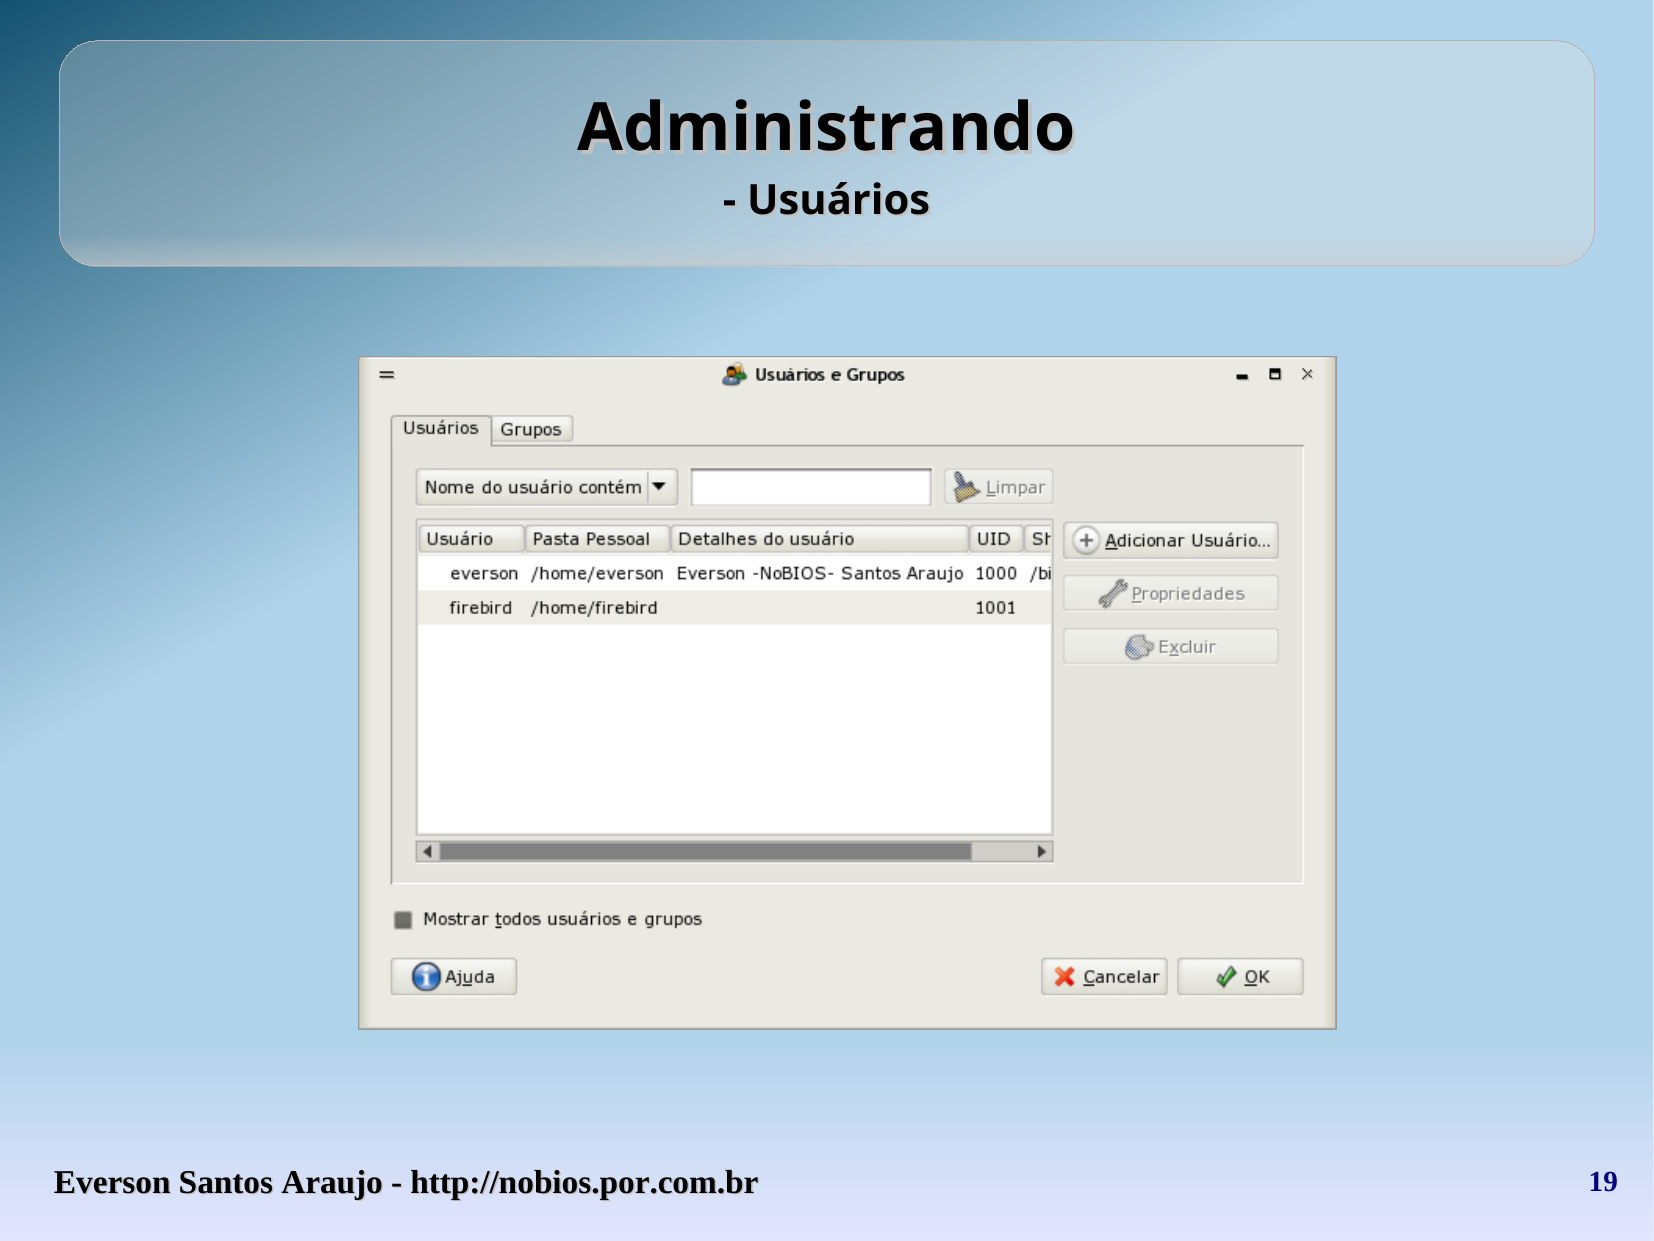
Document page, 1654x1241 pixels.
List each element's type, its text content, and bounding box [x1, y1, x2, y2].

title Administrando - Usuários [82, 49, 1571, 257]
picture [358, 356, 1337, 1031]
